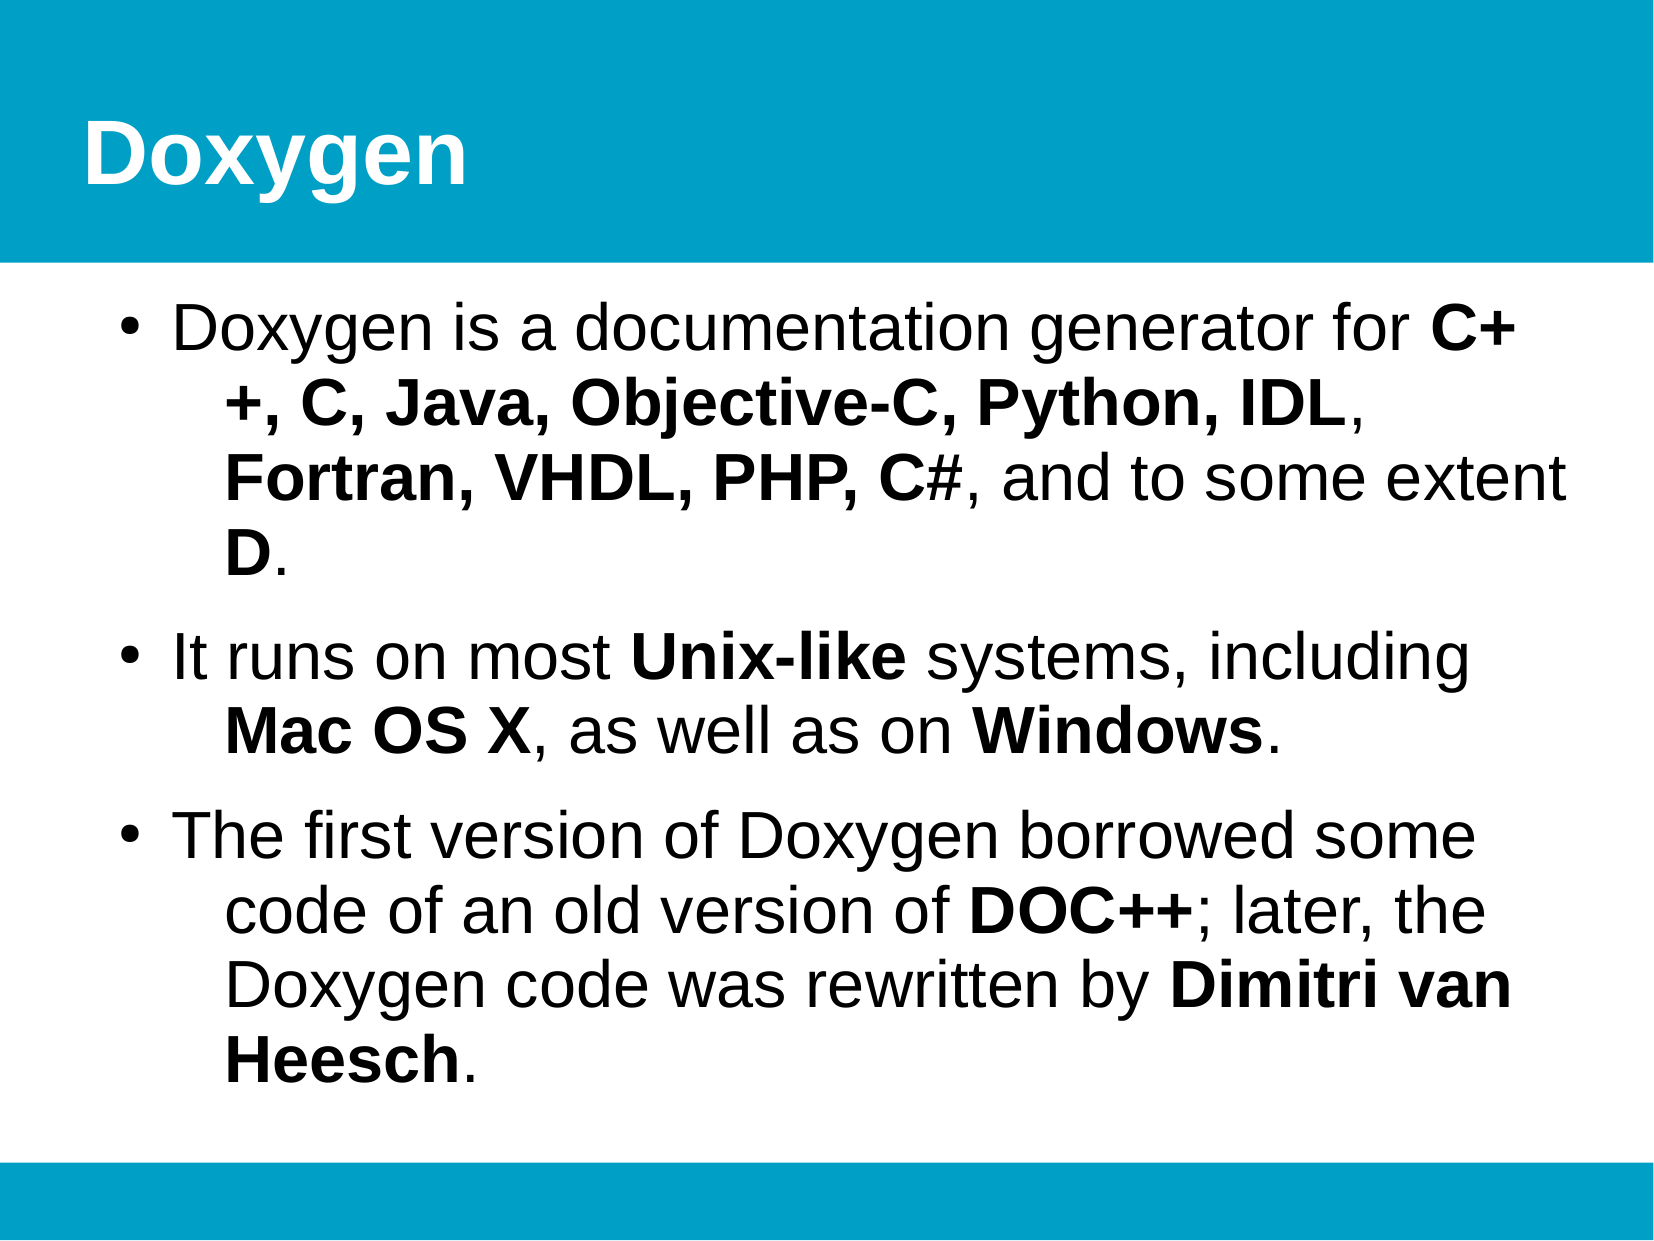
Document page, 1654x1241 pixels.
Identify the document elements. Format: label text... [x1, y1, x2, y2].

title Doxygen [82, 56, 1571, 250]
list Doxygen is a documentation generator for C++, C, Java, Objective-C, Python, IDL, Fortran, VHDL, PHP, C#, and to some extent D. It runs on most Unix-like systems, including Mac OS X, as well as on Windows. The first version of Doxygen borrowed some code of an old version of DOC++; later, the Doxygen code was rewritten by Dimitri van Heesch. [82, 290, 1571, 1097]
